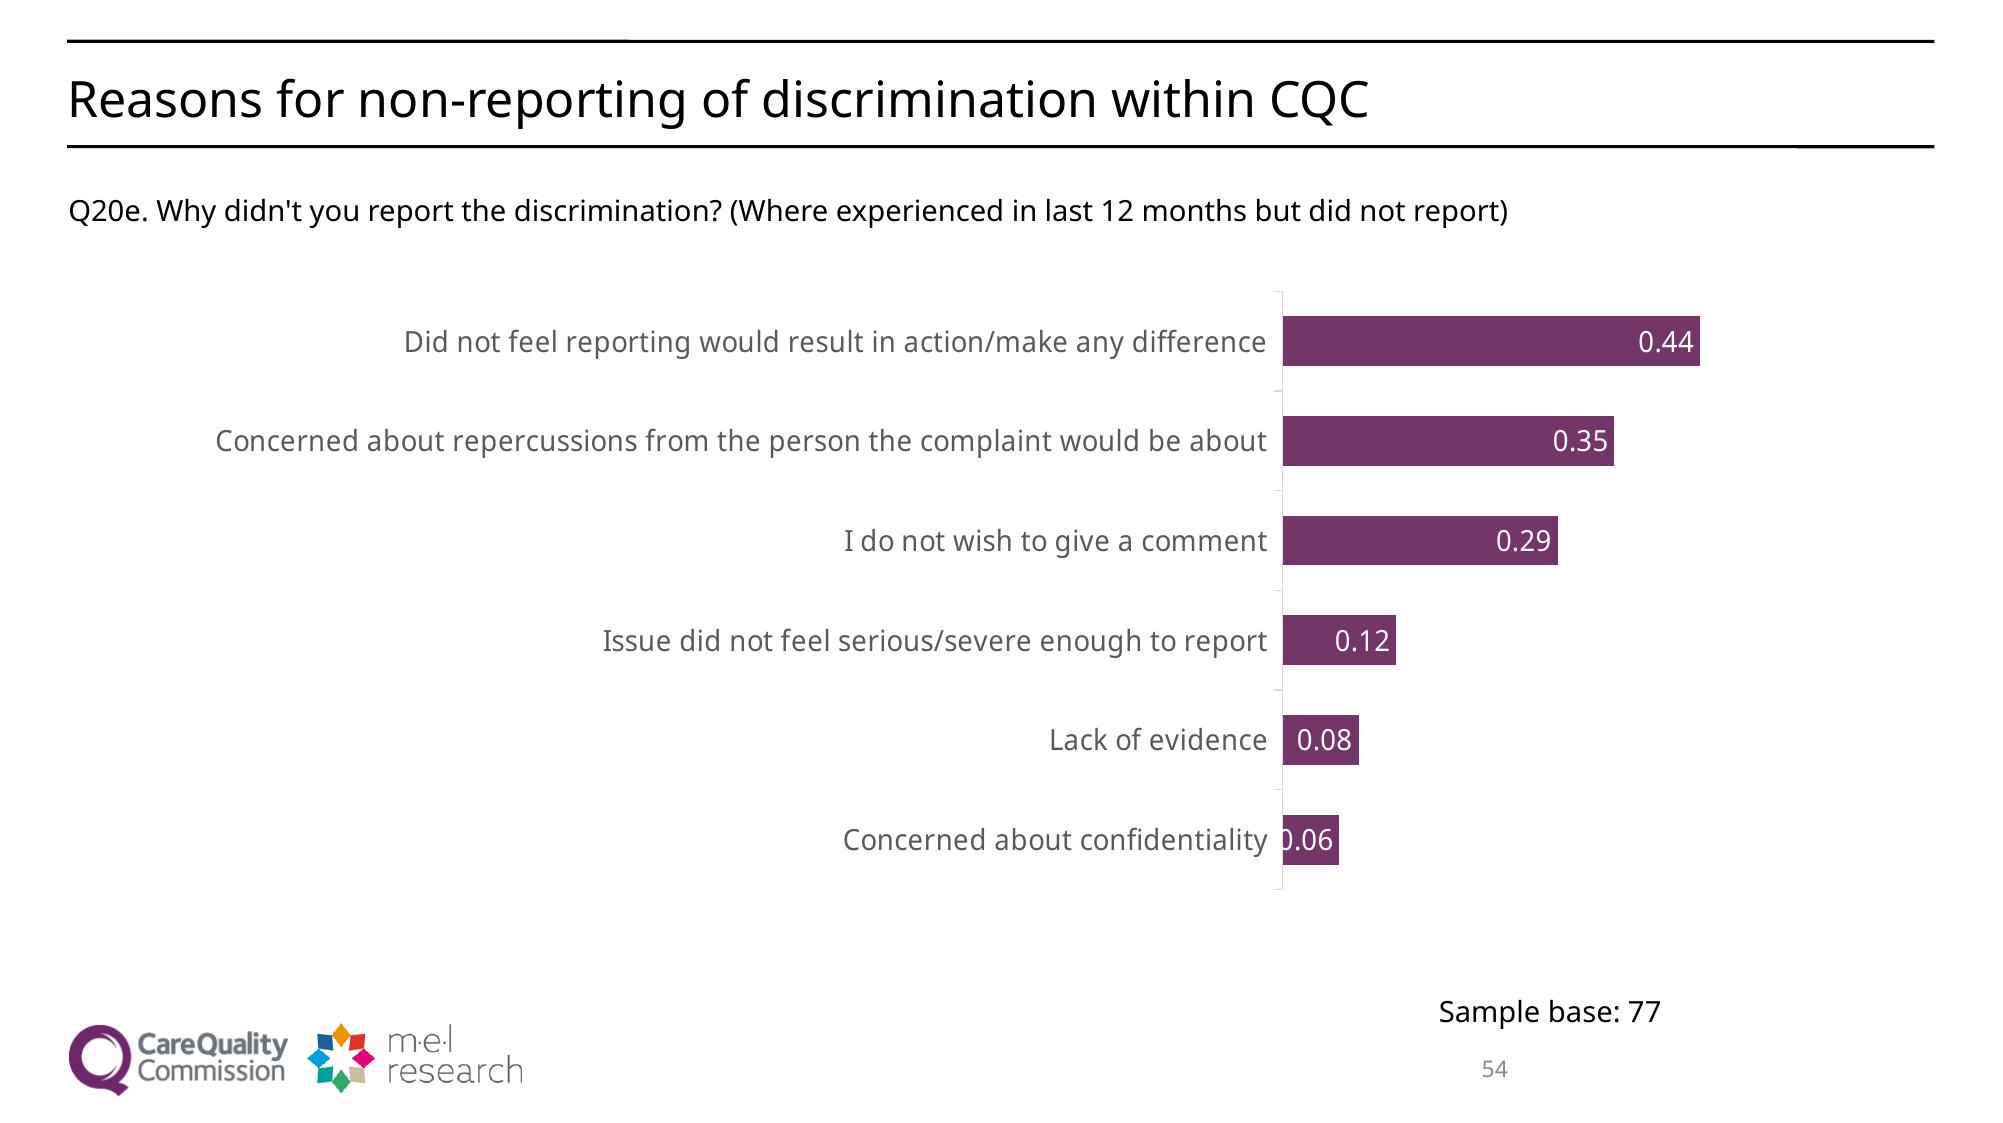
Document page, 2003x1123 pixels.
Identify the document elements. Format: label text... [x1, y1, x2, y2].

text_box Sample base: 77 [1423, 986, 1696, 1037]
picture [67, 1023, 291, 1099]
chart [215, 278, 1787, 903]
slide_number 54 [1466, 1039, 1934, 1100]
text_box Q20e. Why didn't you report the discrimination? (Where experienced in last 12 months but did not report) [68, 184, 2002, 227]
picture [307, 1023, 522, 1093]
title Reasons for non-reporting of discrimination within CQC [67, 48, 1935, 136]
